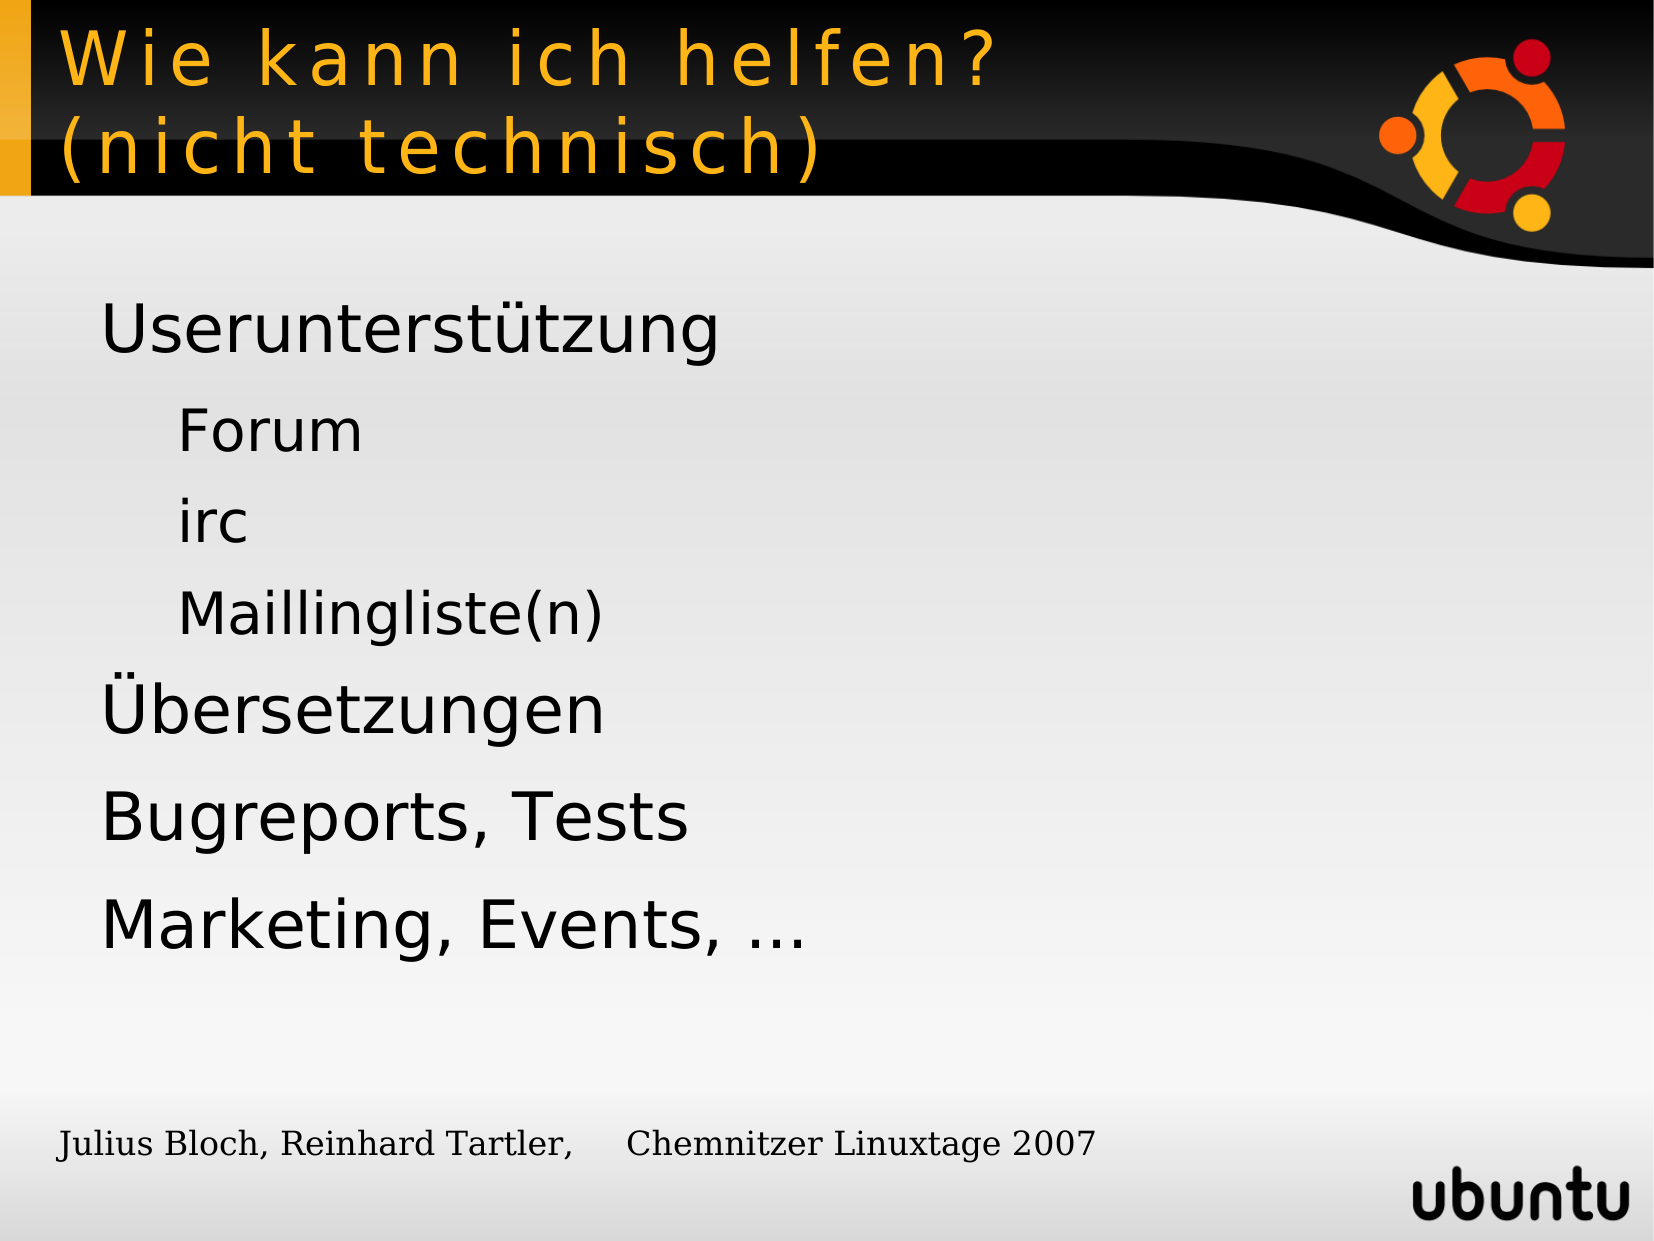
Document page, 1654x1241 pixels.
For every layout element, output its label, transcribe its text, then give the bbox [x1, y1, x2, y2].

title Wie kann ich helfen? (nicht technisch) [59, 16, 1270, 191]
list Userunterstützung Forum irc Maillingliste(n) Übersetzungen Bugreports, Tests Marketing, Events, ... [82, 290, 1571, 1094]
picture [0, 0, 1654, 1241]
